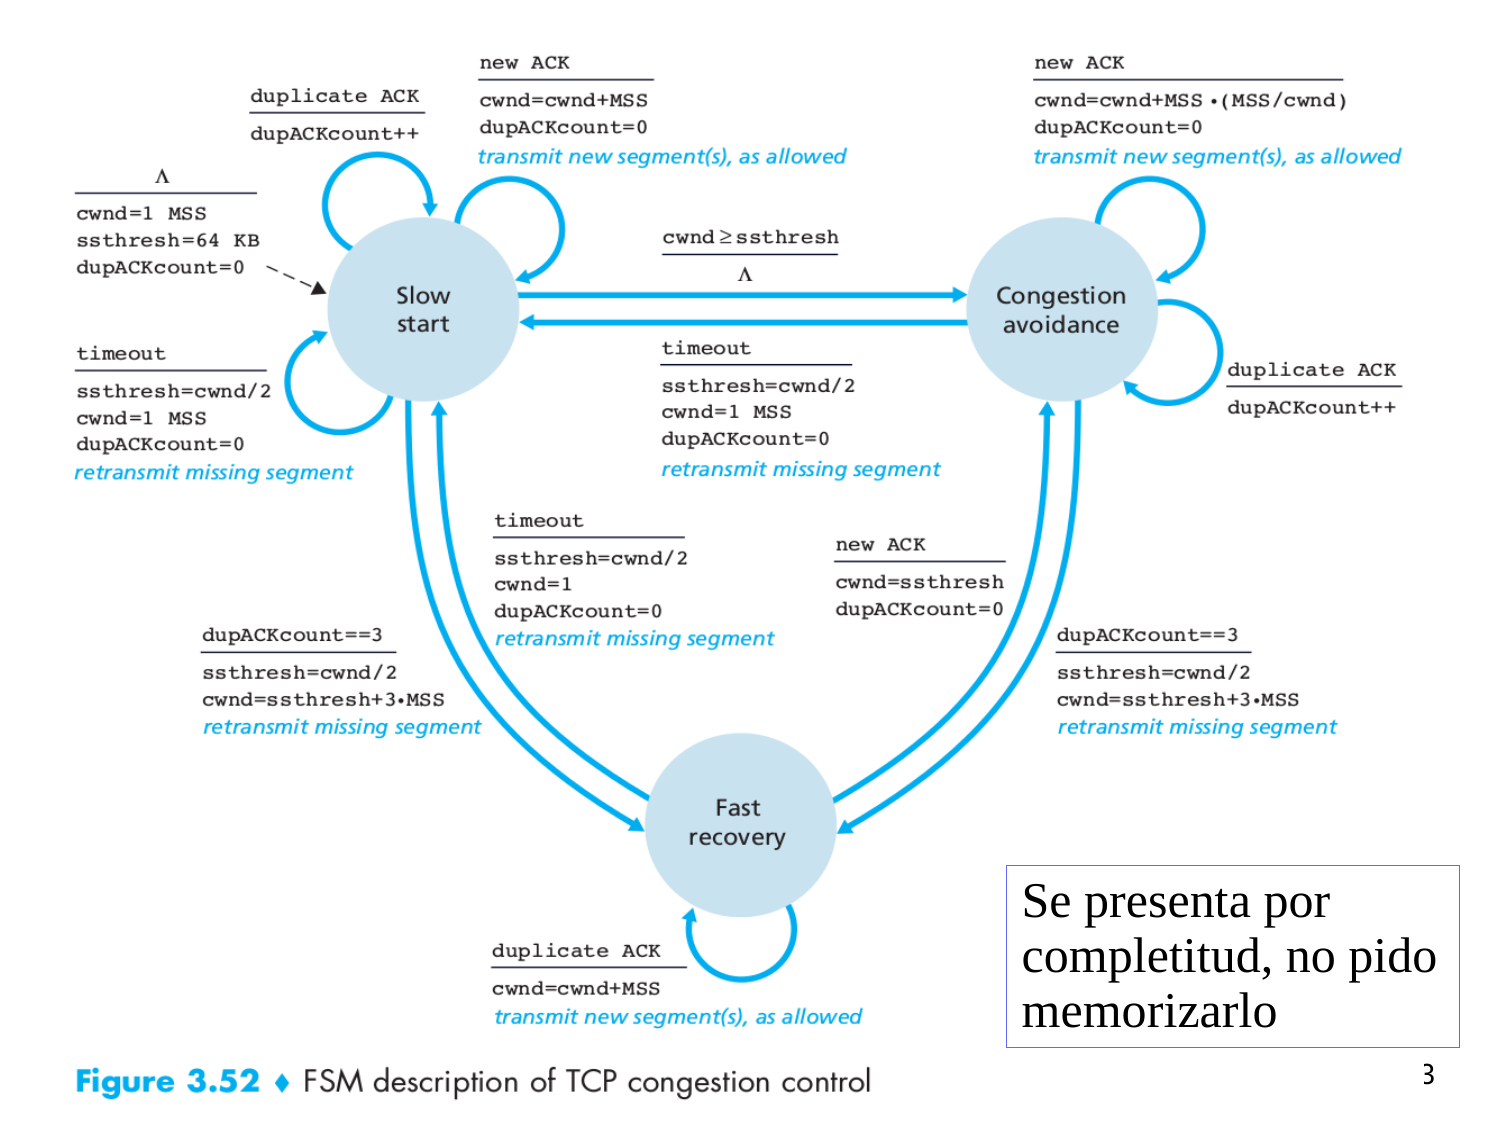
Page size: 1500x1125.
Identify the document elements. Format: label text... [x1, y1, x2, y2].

text_box Se presenta por completitud, no pido memorizarlo [1006, 865, 1460, 1048]
picture [55, 46, 1424, 1111]
